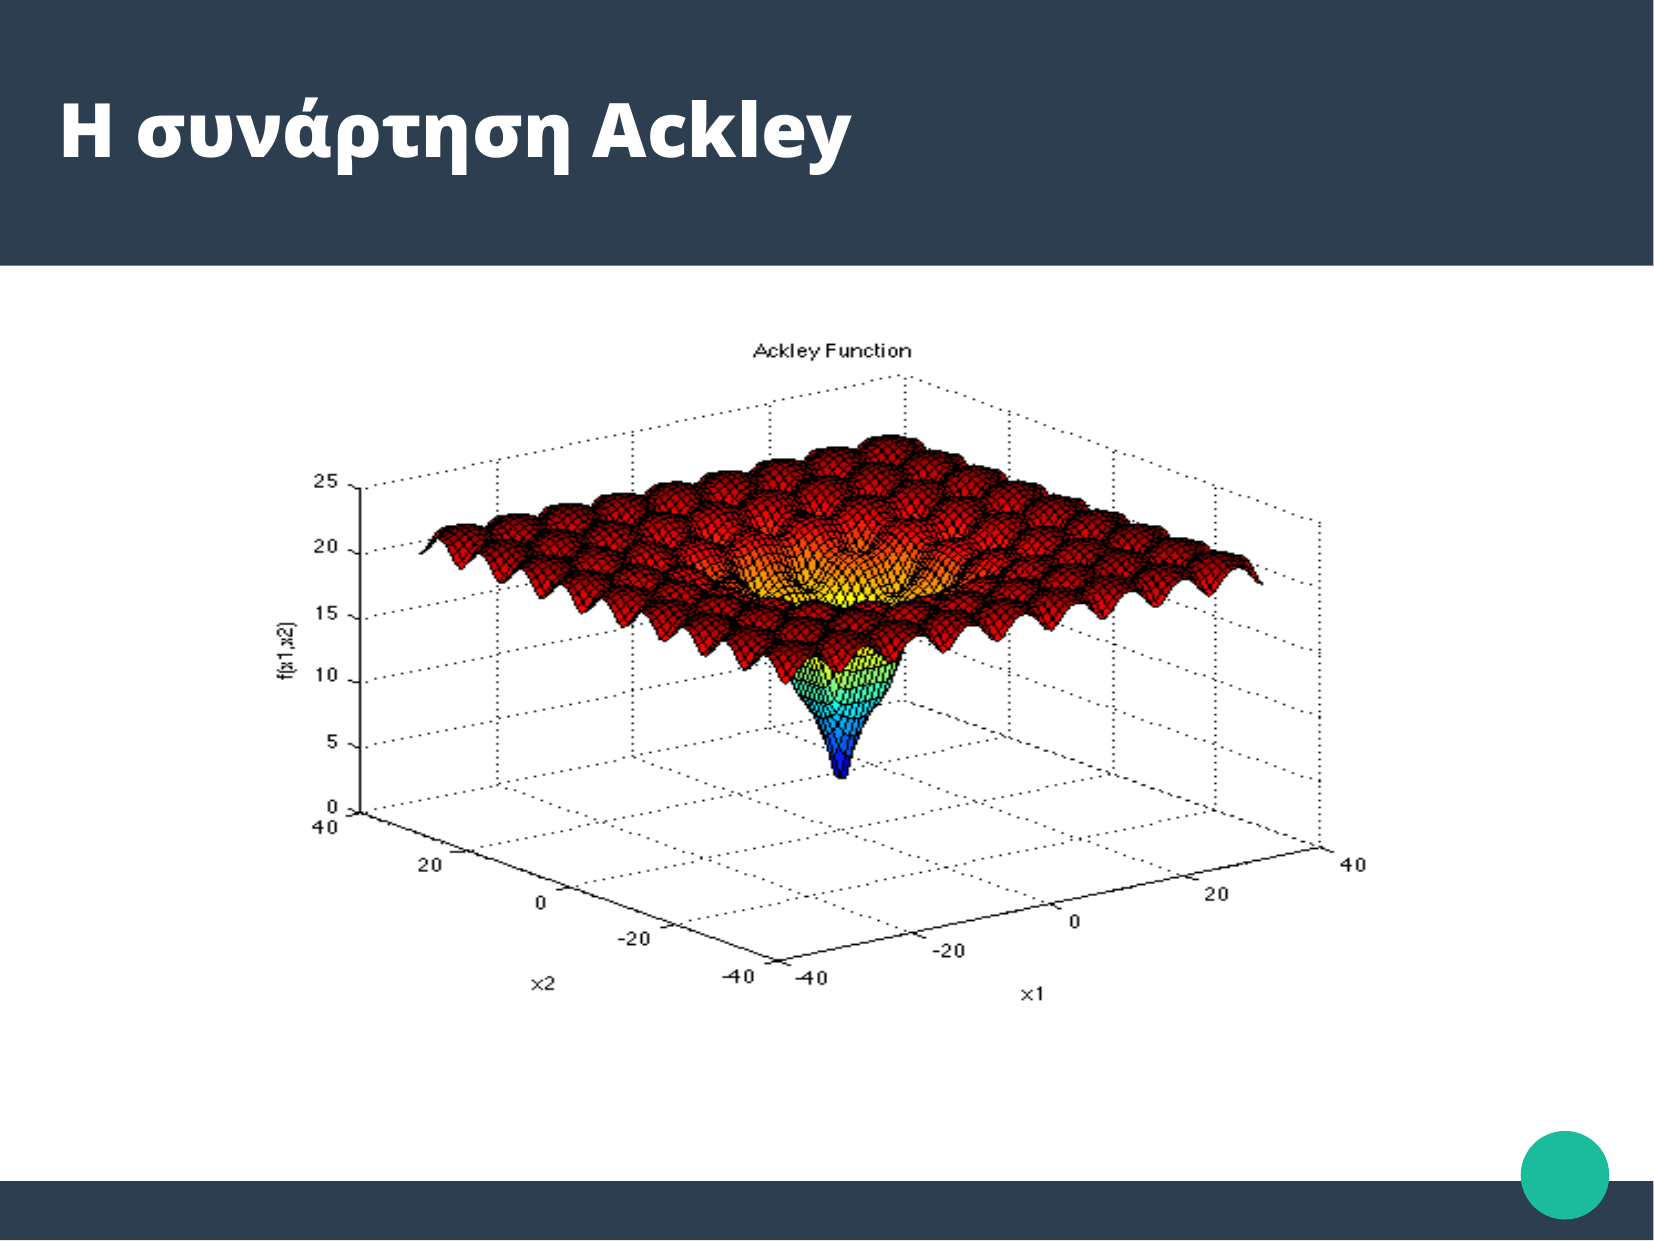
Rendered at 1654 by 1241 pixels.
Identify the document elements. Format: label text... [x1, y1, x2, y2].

picture [200, 320, 1441, 1040]
title Η συνάρτηση Ackley [59, 49, 1595, 207]
